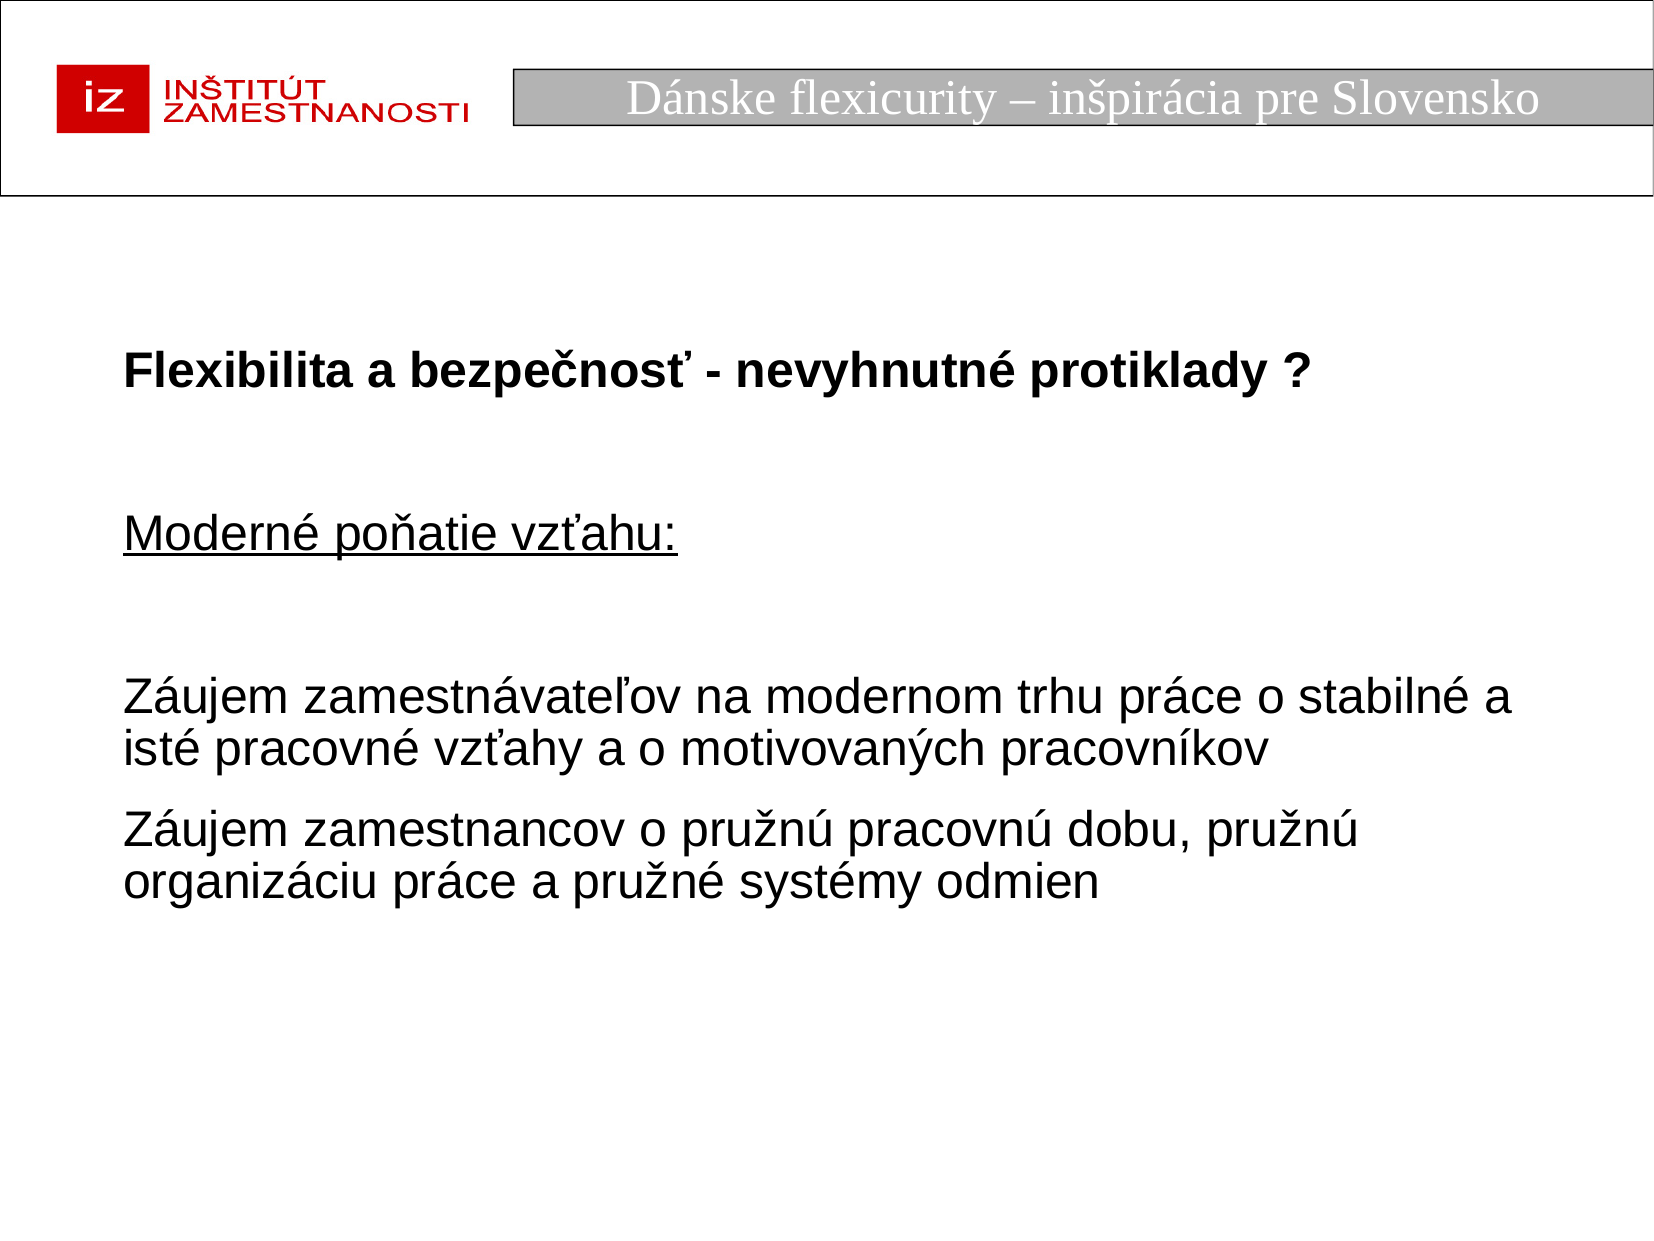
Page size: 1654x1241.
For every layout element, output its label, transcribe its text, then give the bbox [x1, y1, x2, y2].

list Flexibilita a bezpečnosť - nevyhnutné protiklady ? Moderné poňatie vzťahu: Záujem zamestnávateľov na modernom trhu práce o stabilné a isté pracovné vzťahy a o motivovaných pracovníkov Záujem zamestnancov o pružnú pracovnú dobu, pružnú organizáciu práce a pružné systémy odmien [123, 346, 1536, 1128]
text_box Dánske flexicurity – inšpirácia pre Slovensko [513, 69, 1654, 126]
text_box [0, 0, 1654, 196]
picture [5, 5, 518, 190]
